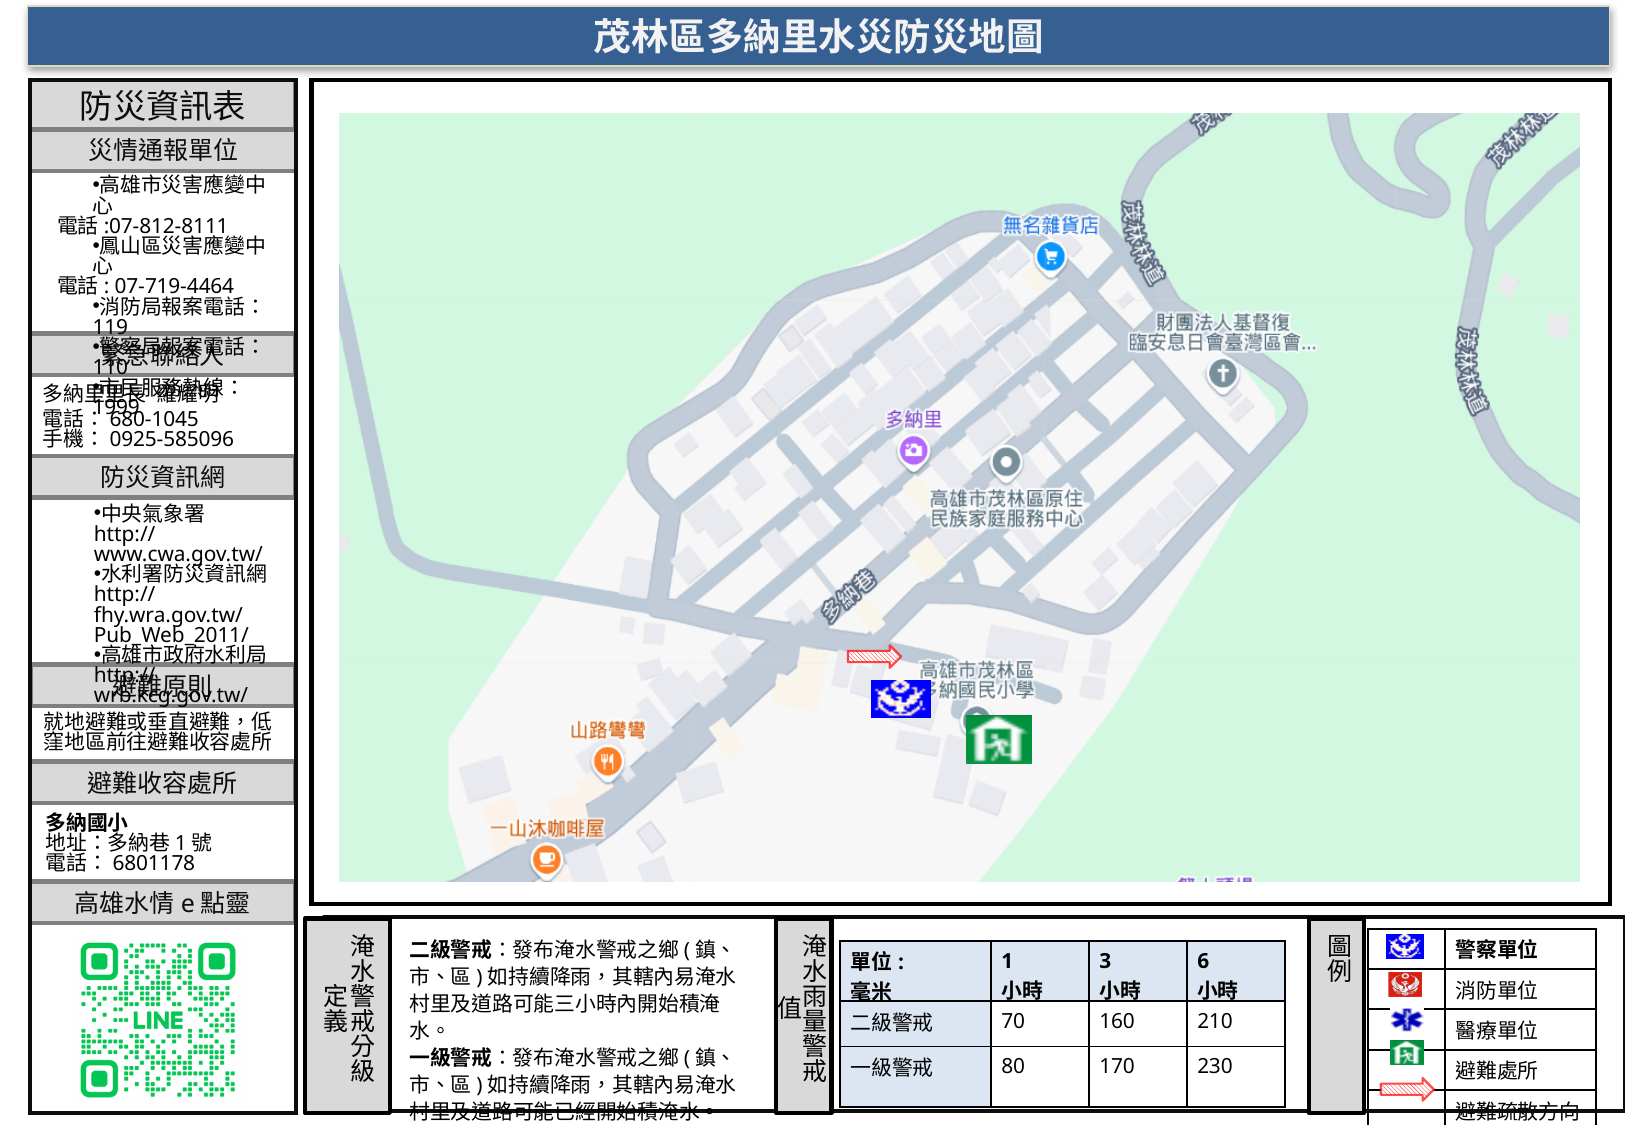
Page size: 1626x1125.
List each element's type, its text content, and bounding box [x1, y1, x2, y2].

text_box 就地避難或垂直避難，低窪地區前往避難收容處所 [32, 715, 294, 762]
table_cell 一級警戒 [841, 1047, 990, 1106]
text_box [323, 916, 1625, 1112]
table_header 6 小時 [1188, 942, 1284, 1000]
text_box 高雄市災害應變中心 電話:07-812-8111 鳳山區災害應變中心 電話: 07-719-4464 消防局報案電話：119 警察局報案電話：110 市民服務熱線：1999 [32, 169, 294, 377]
table_header 3 小時 [1090, 942, 1186, 1000]
text_box 防災資訊網 [32, 459, 294, 497]
table_cell 70 [992, 1002, 1088, 1046]
text_box 圖例 [1308, 918, 1365, 1113]
table_cell 170 [1090, 1047, 1186, 1106]
text_box 淹水雨量警戒值 [776, 918, 832, 1113]
text_box 災情通報單位 [32, 129, 294, 169]
picture [1386, 934, 1424, 959]
table_cell 160 [1090, 1002, 1186, 1046]
table_cell 210 [1188, 1002, 1284, 1046]
table_cell [1369, 1112, 1444, 1125]
text_box 淹水警戒分級 定義 [304, 918, 390, 1113]
text_box 避難收容處所 [32, 762, 294, 803]
text_box 高雄水情e點靈 [32, 881, 294, 923]
text_box 中央氣象署http://www.cwa.gov.tw/ 水利署防災資訊網http://fhy.wra.gov.tw/Pub_Web_2011/ 高雄市政府水利局http://wrb.kcg.gov.tw/ [29, 497, 298, 715]
table_cell 230 [1188, 1047, 1284, 1106]
text_box 防災資訊表 [32, 82, 294, 129]
text_box 茂林區多納里水災防災地圖 [27, 6, 1610, 66]
table_header 單位: 毫米 [841, 942, 990, 1000]
picture [1390, 1008, 1424, 1033]
text_box [847, 645, 902, 668]
table_cell 80 [992, 1047, 1088, 1106]
picture [72, 934, 244, 1106]
table_cell 避難疏散方向 [1446, 1112, 1595, 1125]
picture [1390, 1040, 1424, 1065]
text_box 多納里里長 羅耀明 電話：680-1045 手機：0925-585096 [32, 377, 294, 459]
table_cell 二級警戒 [841, 1002, 990, 1046]
text_box 二級警戒：發布淹水警戒之鄉(鎮、市、區)如持續降雨，其轄內易淹水村里及道路可能三小時內開始積淹水。 一級警戒：發布淹水警戒之鄉(鎮、市、區)如持續降雨，其轄內易淹水村里及道路可能已經開始積淹水。 [394, 926, 765, 1125]
text_box 多納國小 地址：多納巷1號 電話：6801178 [32, 806, 292, 881]
picture [339, 113, 1580, 882]
table_header 1 小時 [992, 942, 1088, 1000]
picture [1388, 972, 1422, 997]
